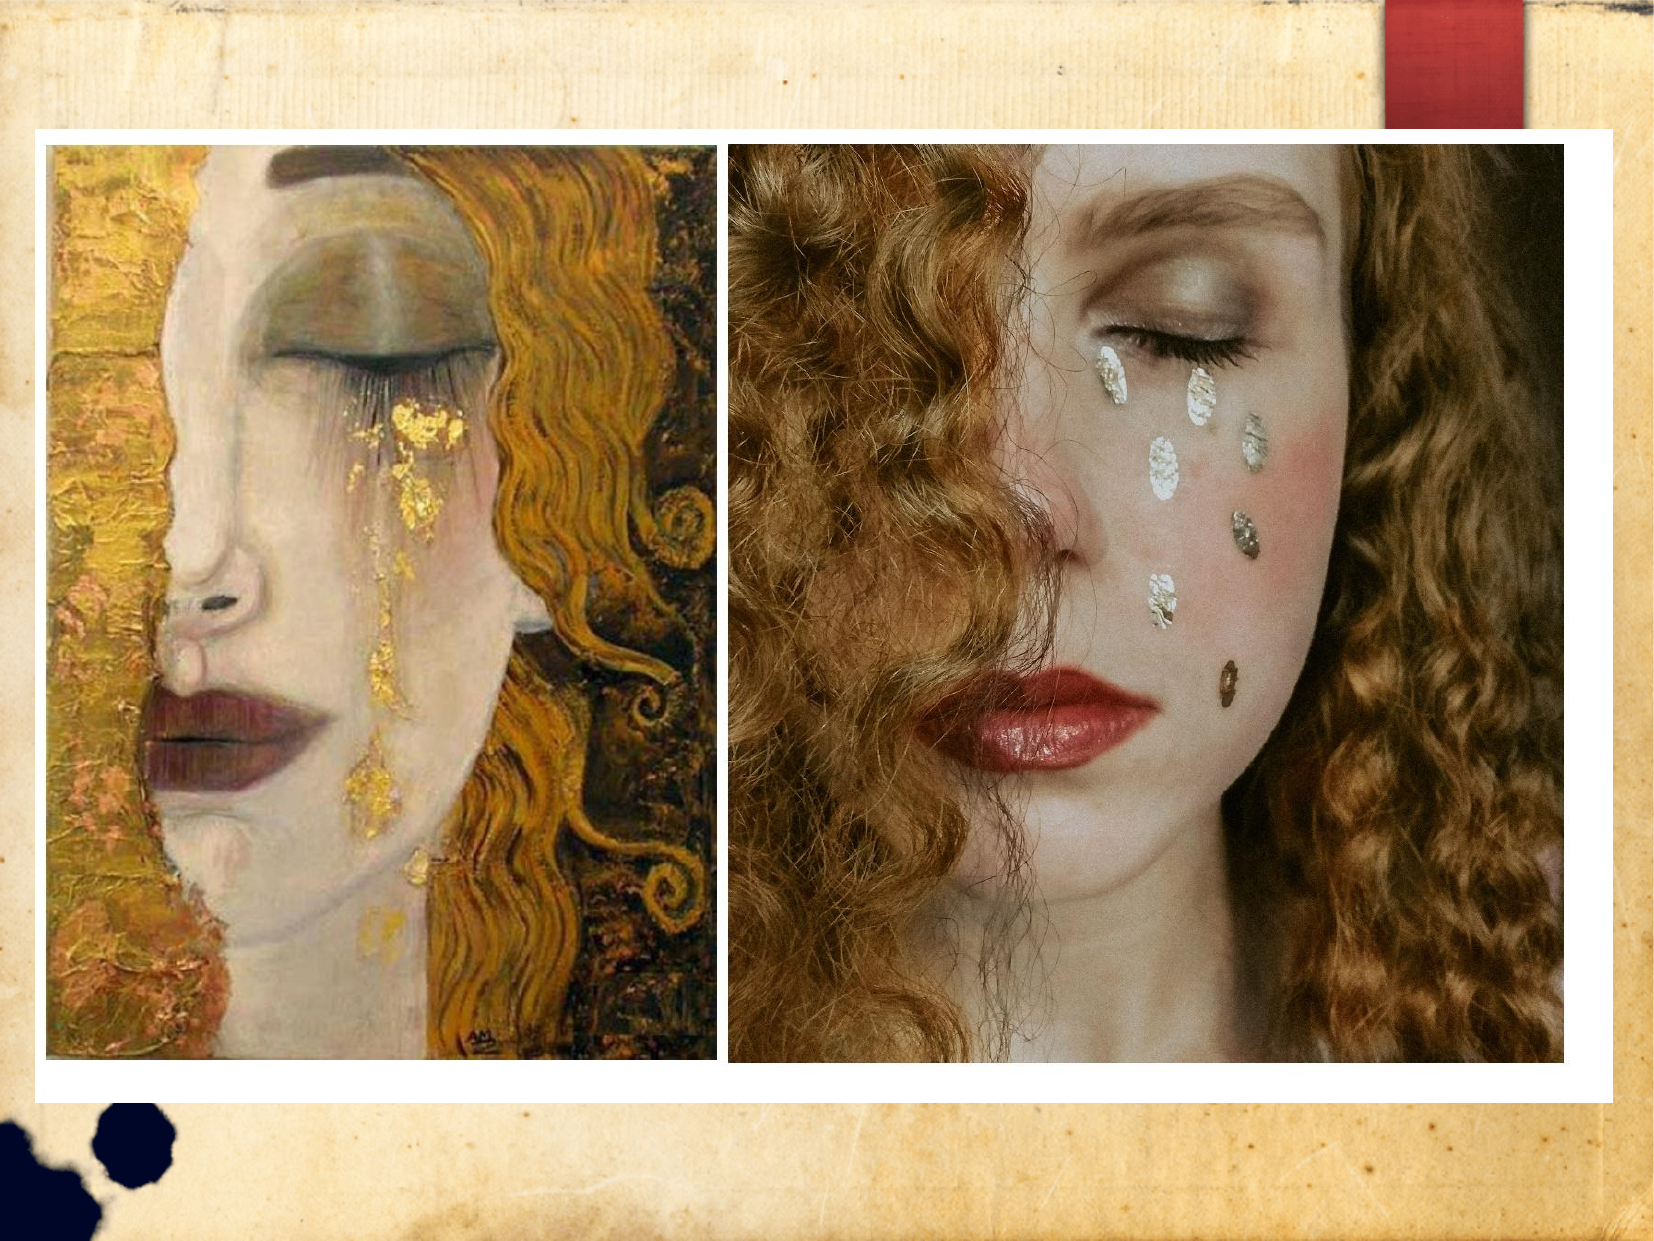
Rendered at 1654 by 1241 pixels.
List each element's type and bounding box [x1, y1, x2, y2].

picture [35, 129, 1613, 1103]
